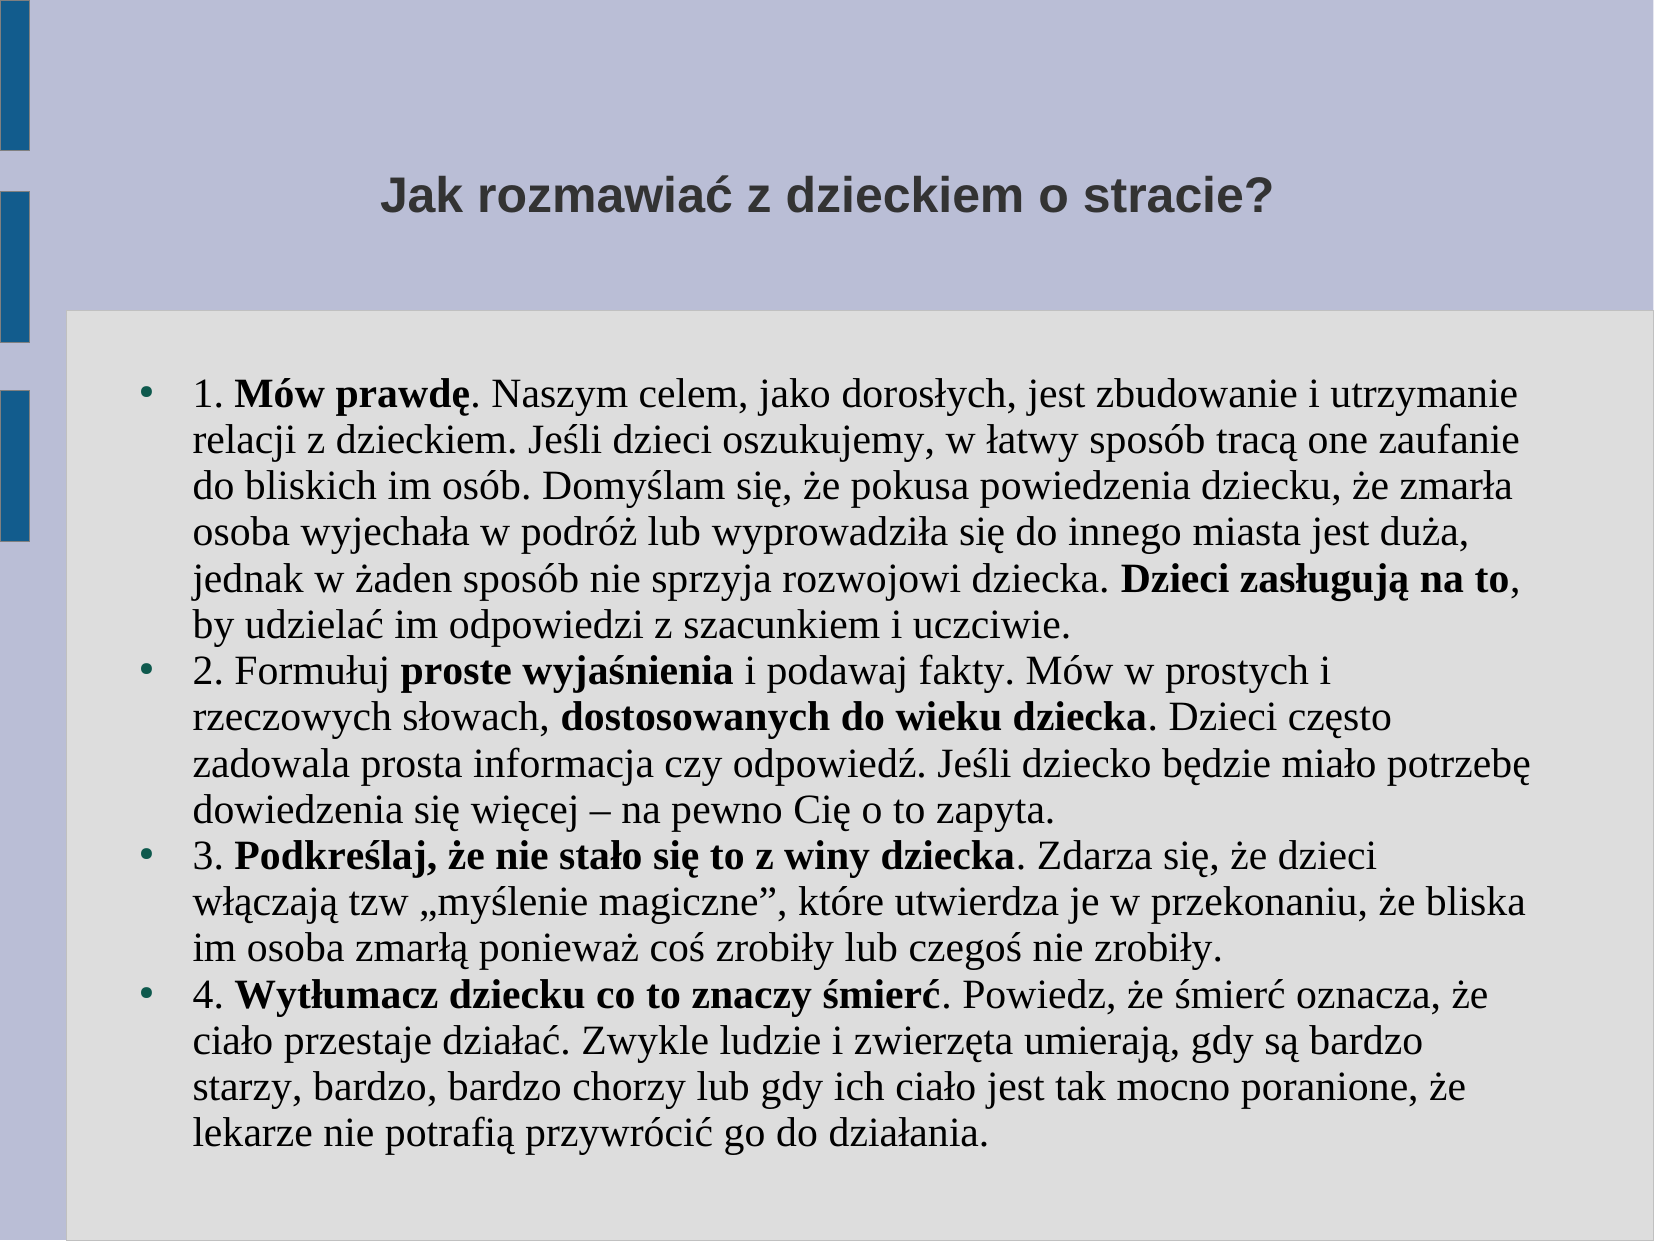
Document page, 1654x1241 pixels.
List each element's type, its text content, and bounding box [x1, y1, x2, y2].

title Jak rozmawiać z dzieckiem o stracie? [121, 91, 1534, 299]
list 1. Mów prawdę. Naszym celem, jako dorosłych, jest zbudowanie i utrzymanie relacji z dzieckiem. Jeśli dzieci oszukujemy, w łatwy sposób tracą one zaufanie do bliskich im osób. Domyślam się, że pokusa powiedzenia dziecku, że zmarła osoba wyjechała w podróż lub wyprowadziła się do innego miasta jest duża, jednak w żaden sposób nie sprzyja rozwojowi dziecka. Dzieci zasługują na to, by udzielać im odpowiedzi z szacunkiem i uczciwie. 2. Formułuj proste wyjaśnienia i podawaj fakty. Mów w prostych i rzeczowych słowach, dostosowanych do wieku dziecka. Dzieci często zadowala prosta informacja czy odpowiedź. Jeśli dziecko będzie miało potrzebę dowiedzenia się więcej – na pewno Cię o to zapyta. 3. Podkreślaj, że nie stało się to z winy dziecka. Zdarza się, że dzieci włączają tzw „myślenie magiczne”, które utwierdza je w przekonaniu, że bliska im osoba zmarłą ponieważ coś zrobiły lub czegoś nie zrobiły. 4. Wytłumacz dziecku co to znaczy śmierć. Powiedz, że śmierć oznacza, że ciało przestaje działać. Zwykle ludzie i zwierzęta umierają, gdy są bardzo starzy, bardzo, bardzo chorzy lub gdy ich ciało jest tak mocno poranione, że lekarze nie potrafią przywrócić go do działania. [121, 323, 1534, 1175]
